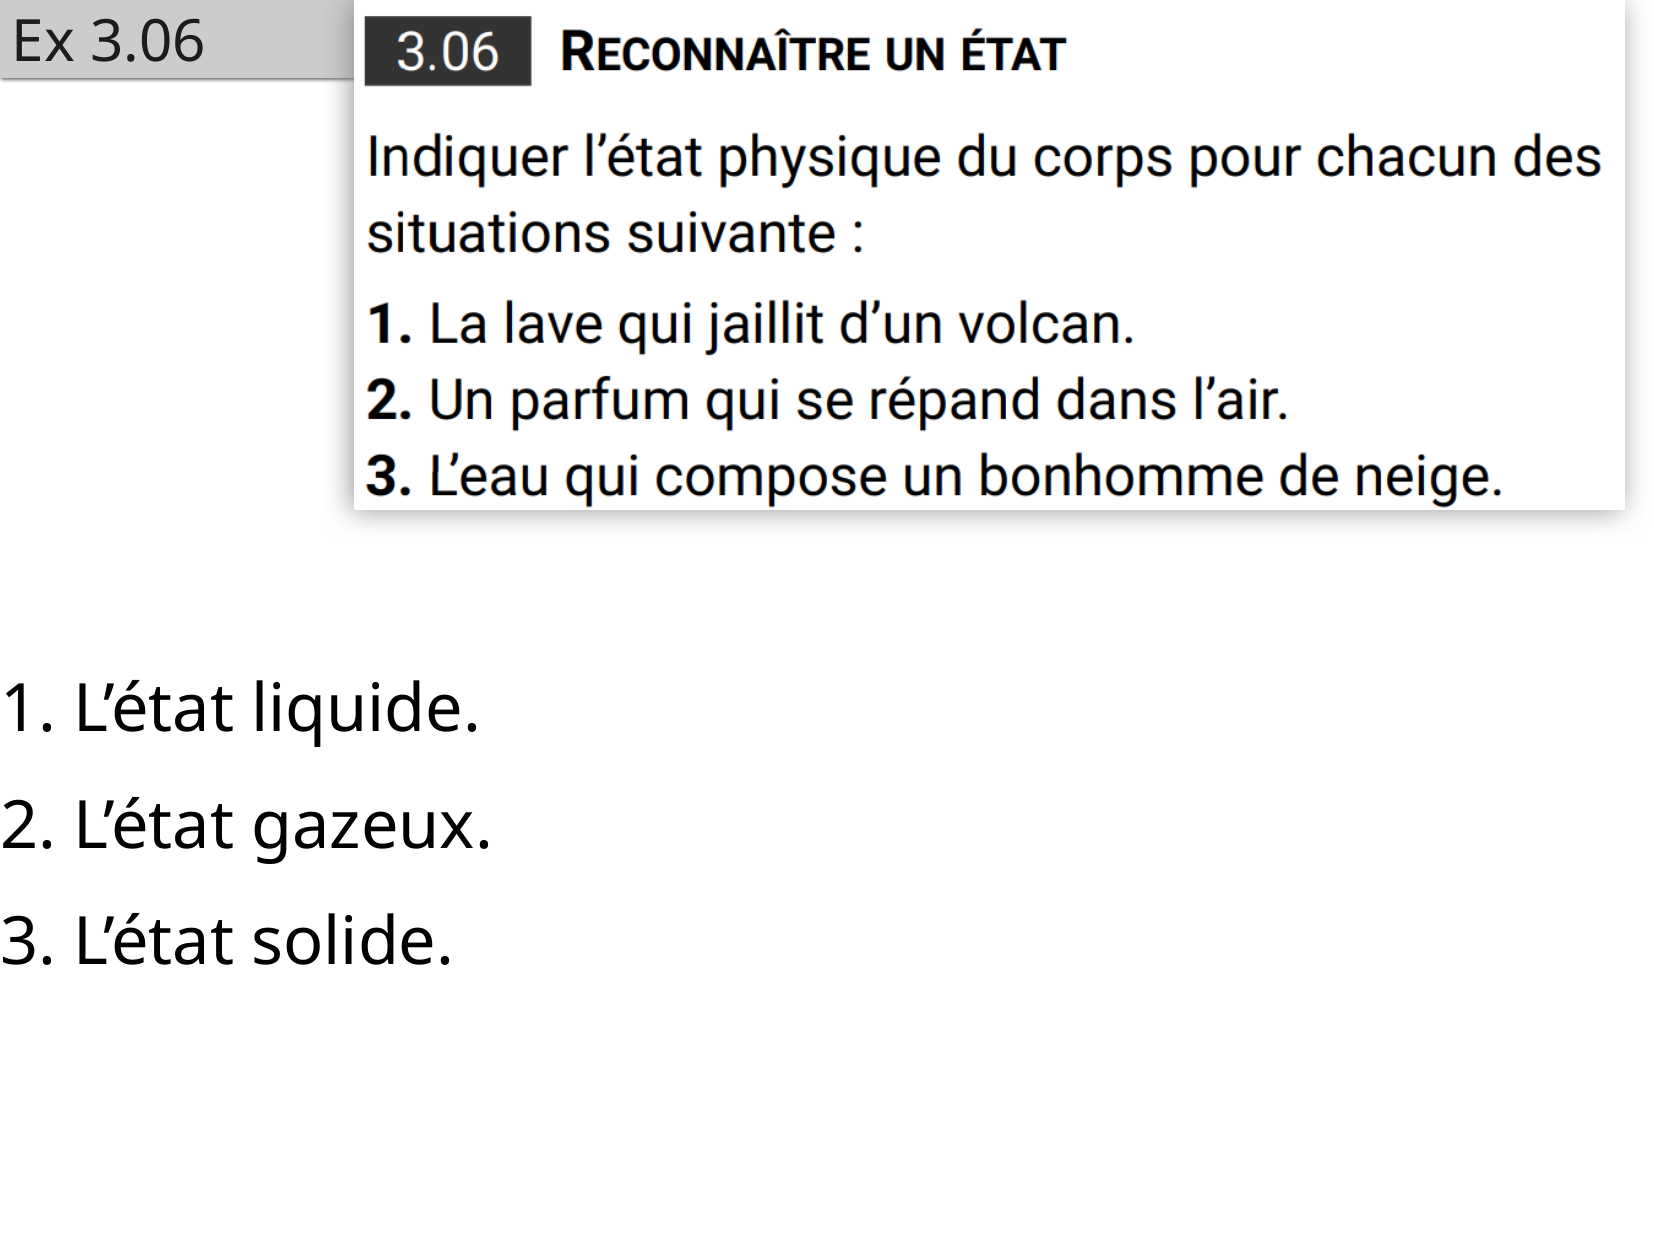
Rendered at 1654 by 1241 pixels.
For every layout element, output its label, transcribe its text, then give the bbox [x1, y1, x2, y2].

picture [354, 0, 1625, 510]
list 1. L’état liquide. 2. L’état gazeux. 3. L’état solide. [0, 78, 1654, 1241]
title Ex 3.06 [0, 0, 336, 78]
